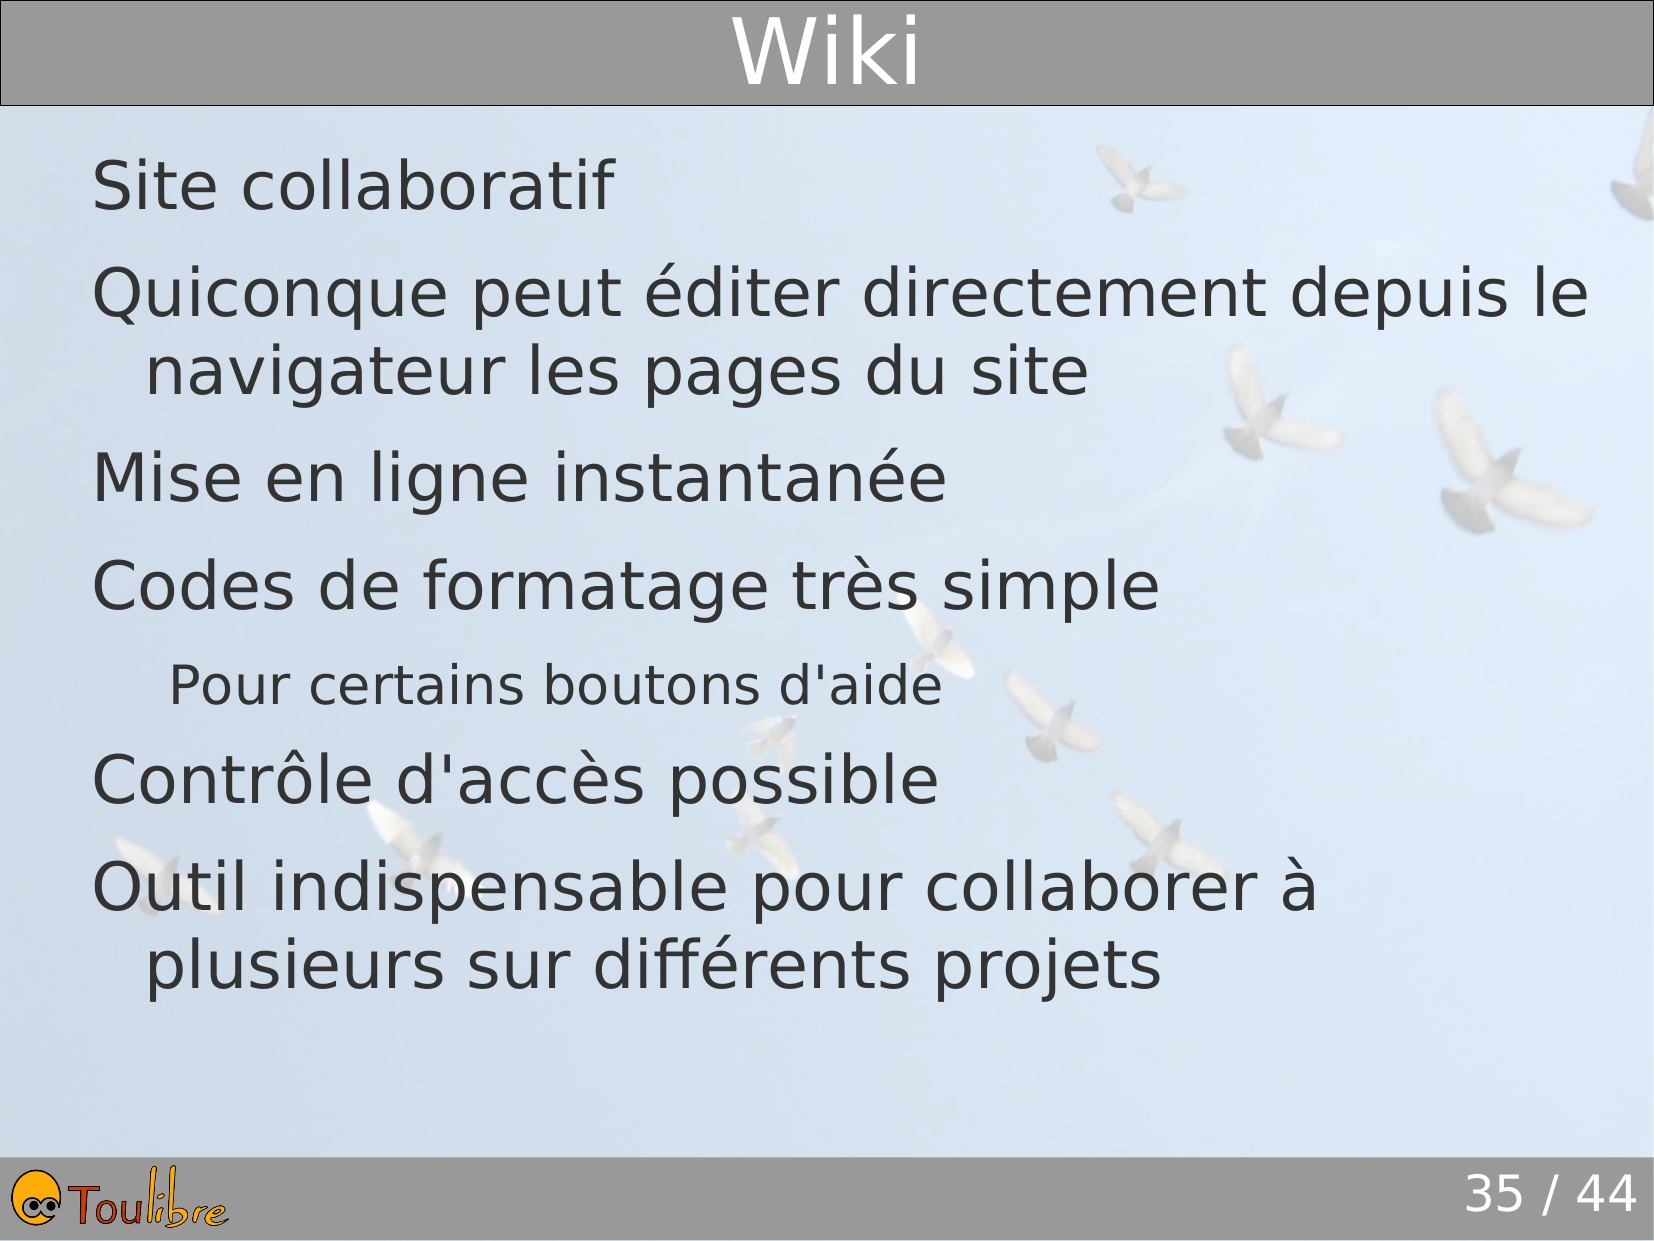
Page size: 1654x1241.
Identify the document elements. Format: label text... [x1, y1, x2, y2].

list Site collaboratif Quiconque peut éditer directement depuis le navigateur les pages du site Mise en ligne instantanée Codes de formatage très simple Pour certains boutons d'aide Contrôle d'accès possible Outil indispensable pour collaborer à plusieurs sur différents projets [73, 147, 1595, 1094]
title Wiki [0, 0, 1654, 107]
picture [11, 1165, 229, 1228]
